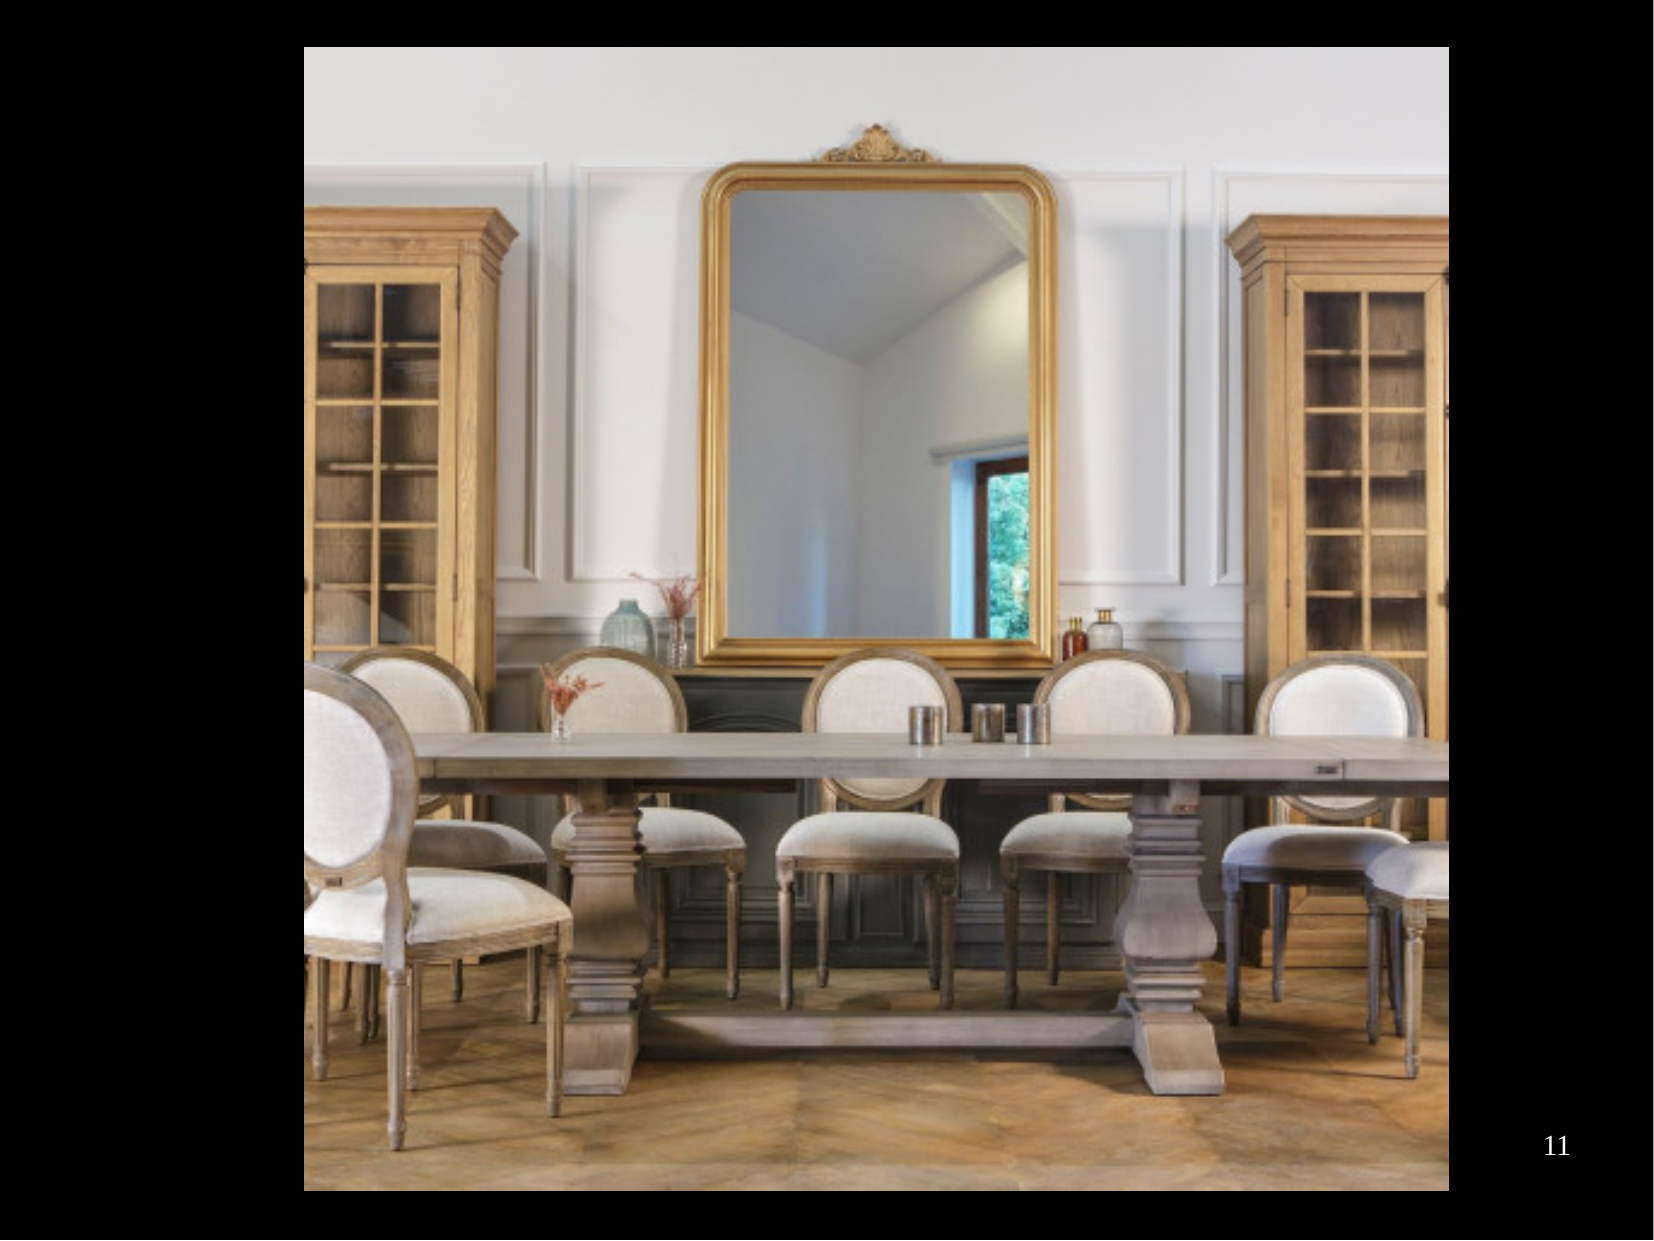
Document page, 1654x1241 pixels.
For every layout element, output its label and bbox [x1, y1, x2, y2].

picture [304, 47, 1449, 1191]
